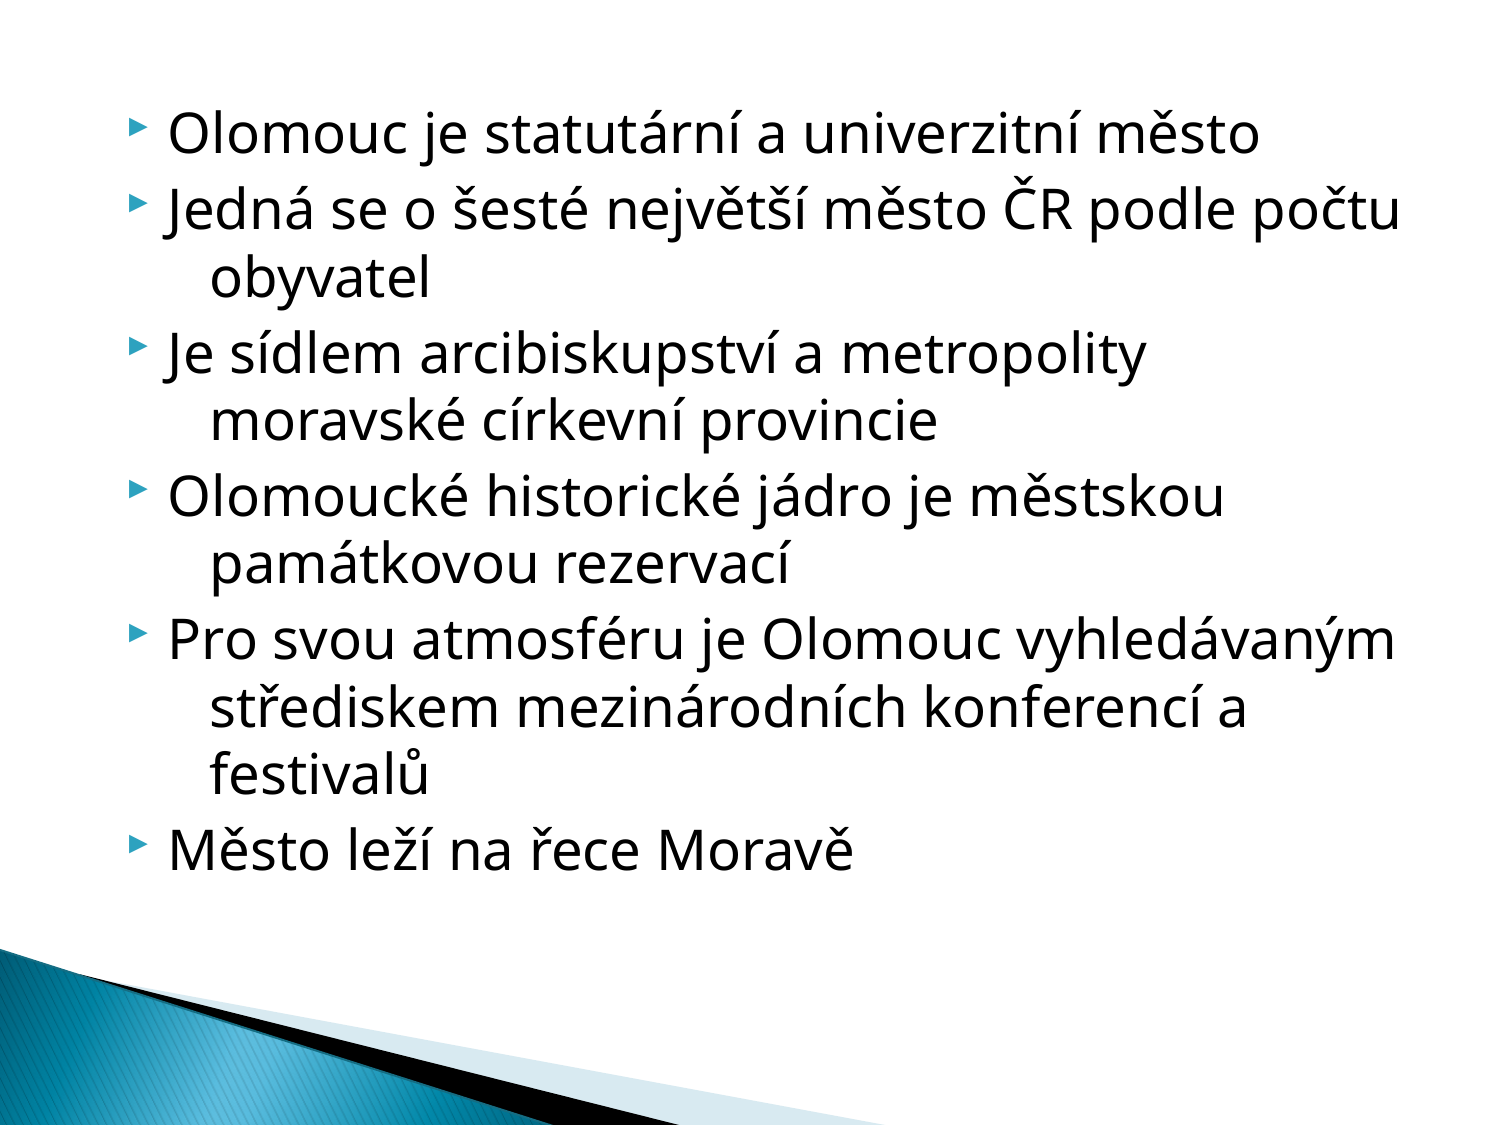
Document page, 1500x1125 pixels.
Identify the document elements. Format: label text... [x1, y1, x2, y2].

list Olomouc je statutární a univerzitní město Jedná se o šesté největší město ČR podle počtu obyvatel Je sídlem arcibiskupství a metropolity moravské církevní provincie Olomoucké historické jádro je městskou památkovou rezervací Pro svou atmosféru je Olomouc vyhledávaným střediskem mezinárodních konferencí a festivalů Město leží na řece Moravě [75, 90, 1426, 1005]
